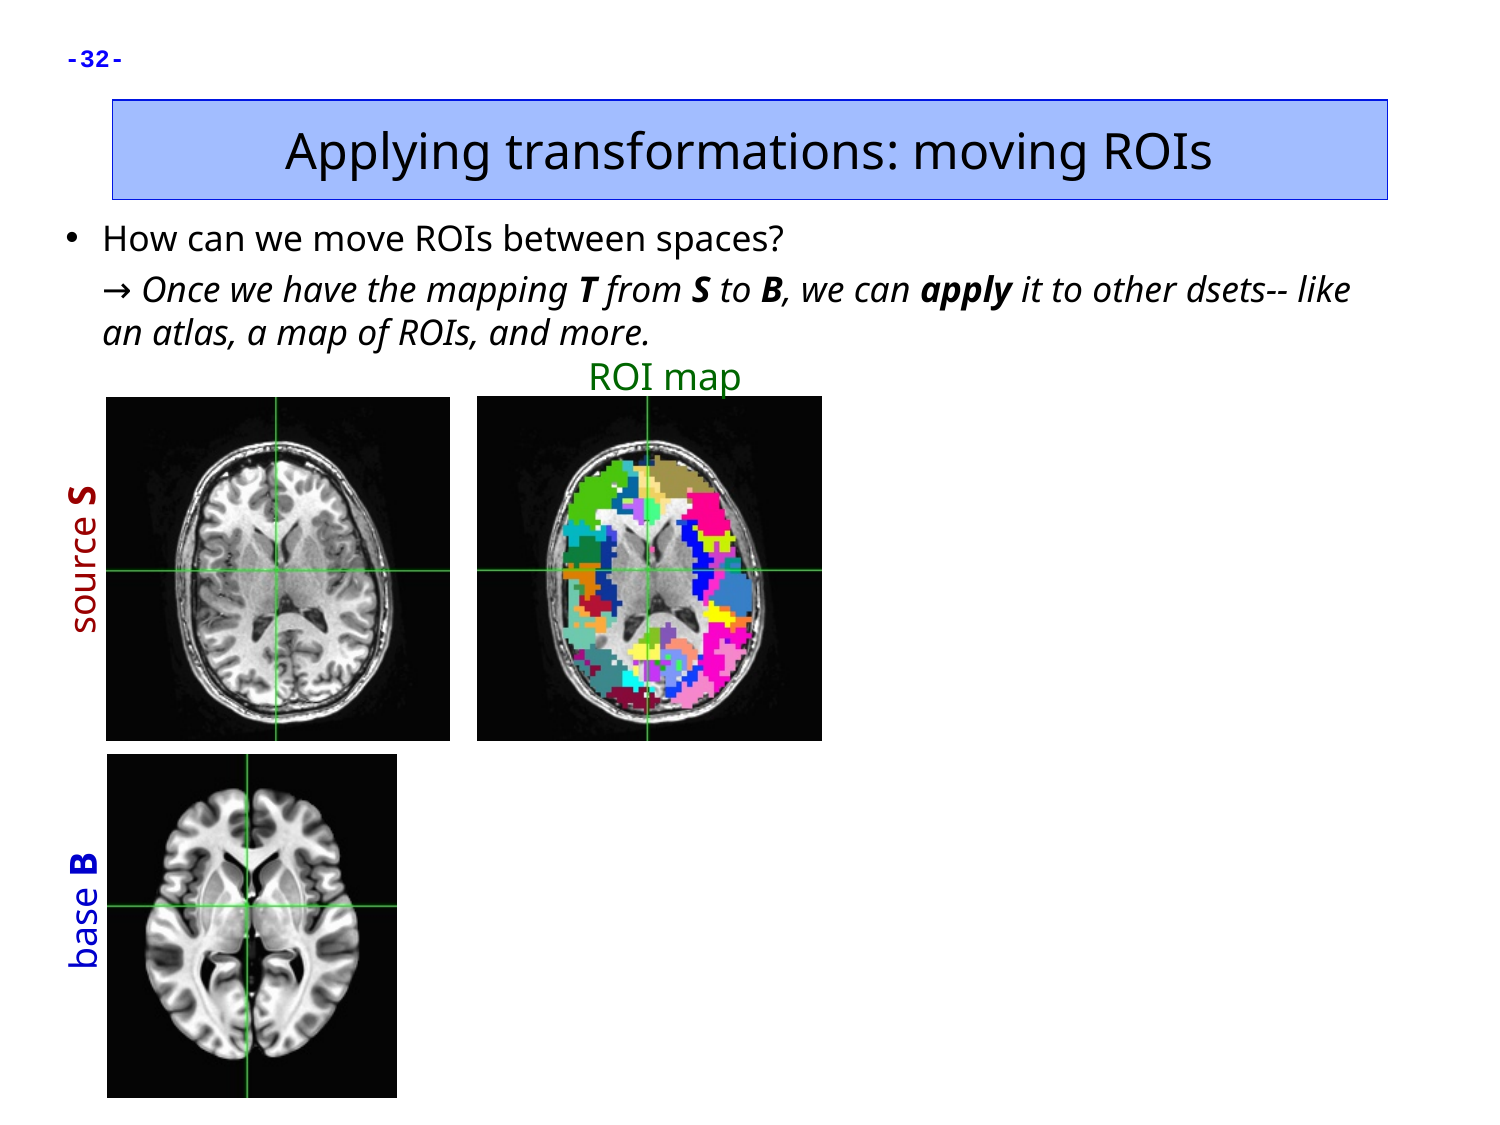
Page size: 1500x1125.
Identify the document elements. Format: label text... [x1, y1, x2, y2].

picture [106, 397, 450, 741]
text_box base B [48, 827, 120, 988]
text_box How can we move ROIs between spaces? → Once we have the mapping T from S to B, we can apply it to other dsets-- like an atlas, a map of ROIs, and more. [49, 208, 1410, 360]
picture [477, 396, 822, 741]
text_box Applying transformations: moving ROIs [112, 99, 1388, 200]
text_box source S [47, 458, 119, 653]
text_box ROI map [570, 342, 765, 414]
picture [107, 754, 397, 1098]
